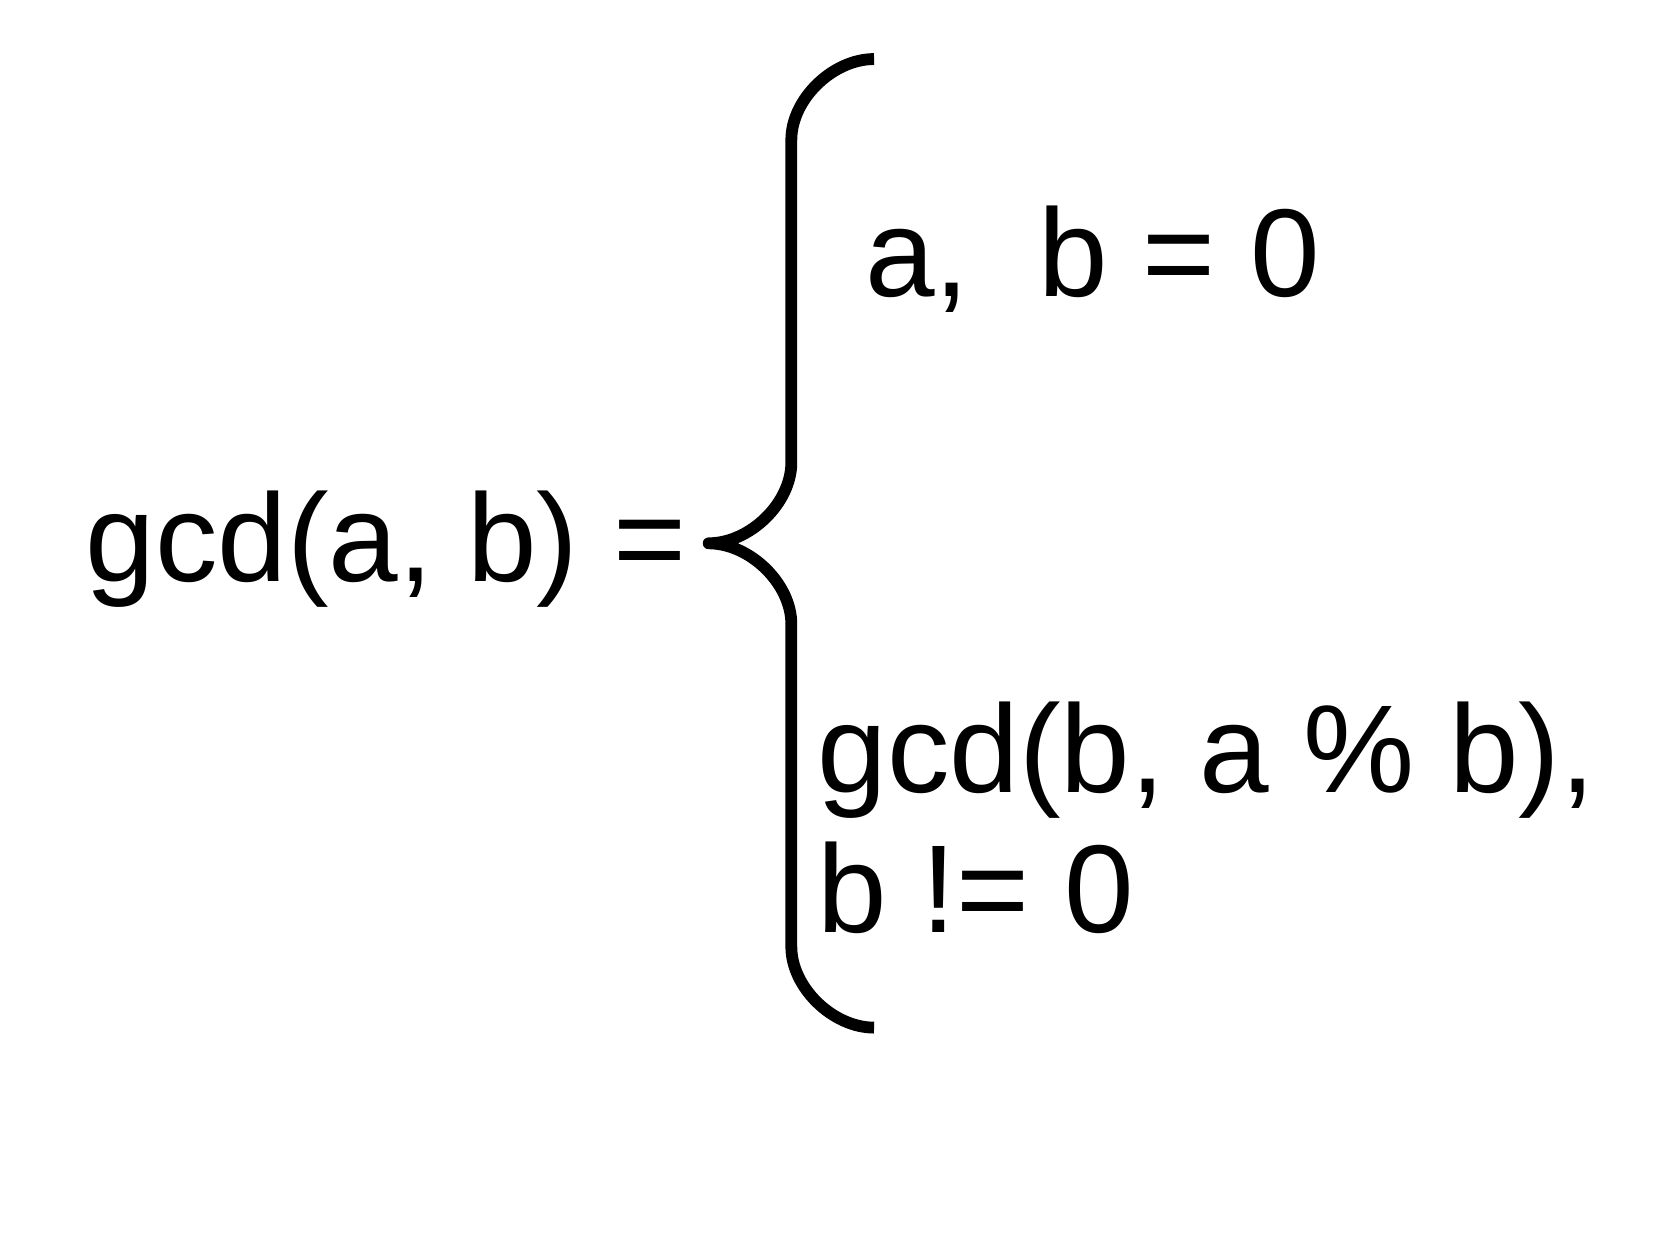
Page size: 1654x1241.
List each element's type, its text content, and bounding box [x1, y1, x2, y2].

text_box gcd(a, b) = [740, 460, 804, 616]
text_box a, b = 0 [850, 176, 1583, 331]
text_box gcd(b, a % b), b != 0 [803, 672, 1630, 1107]
text_box gcd(a, b) = [70, 460, 785, 616]
